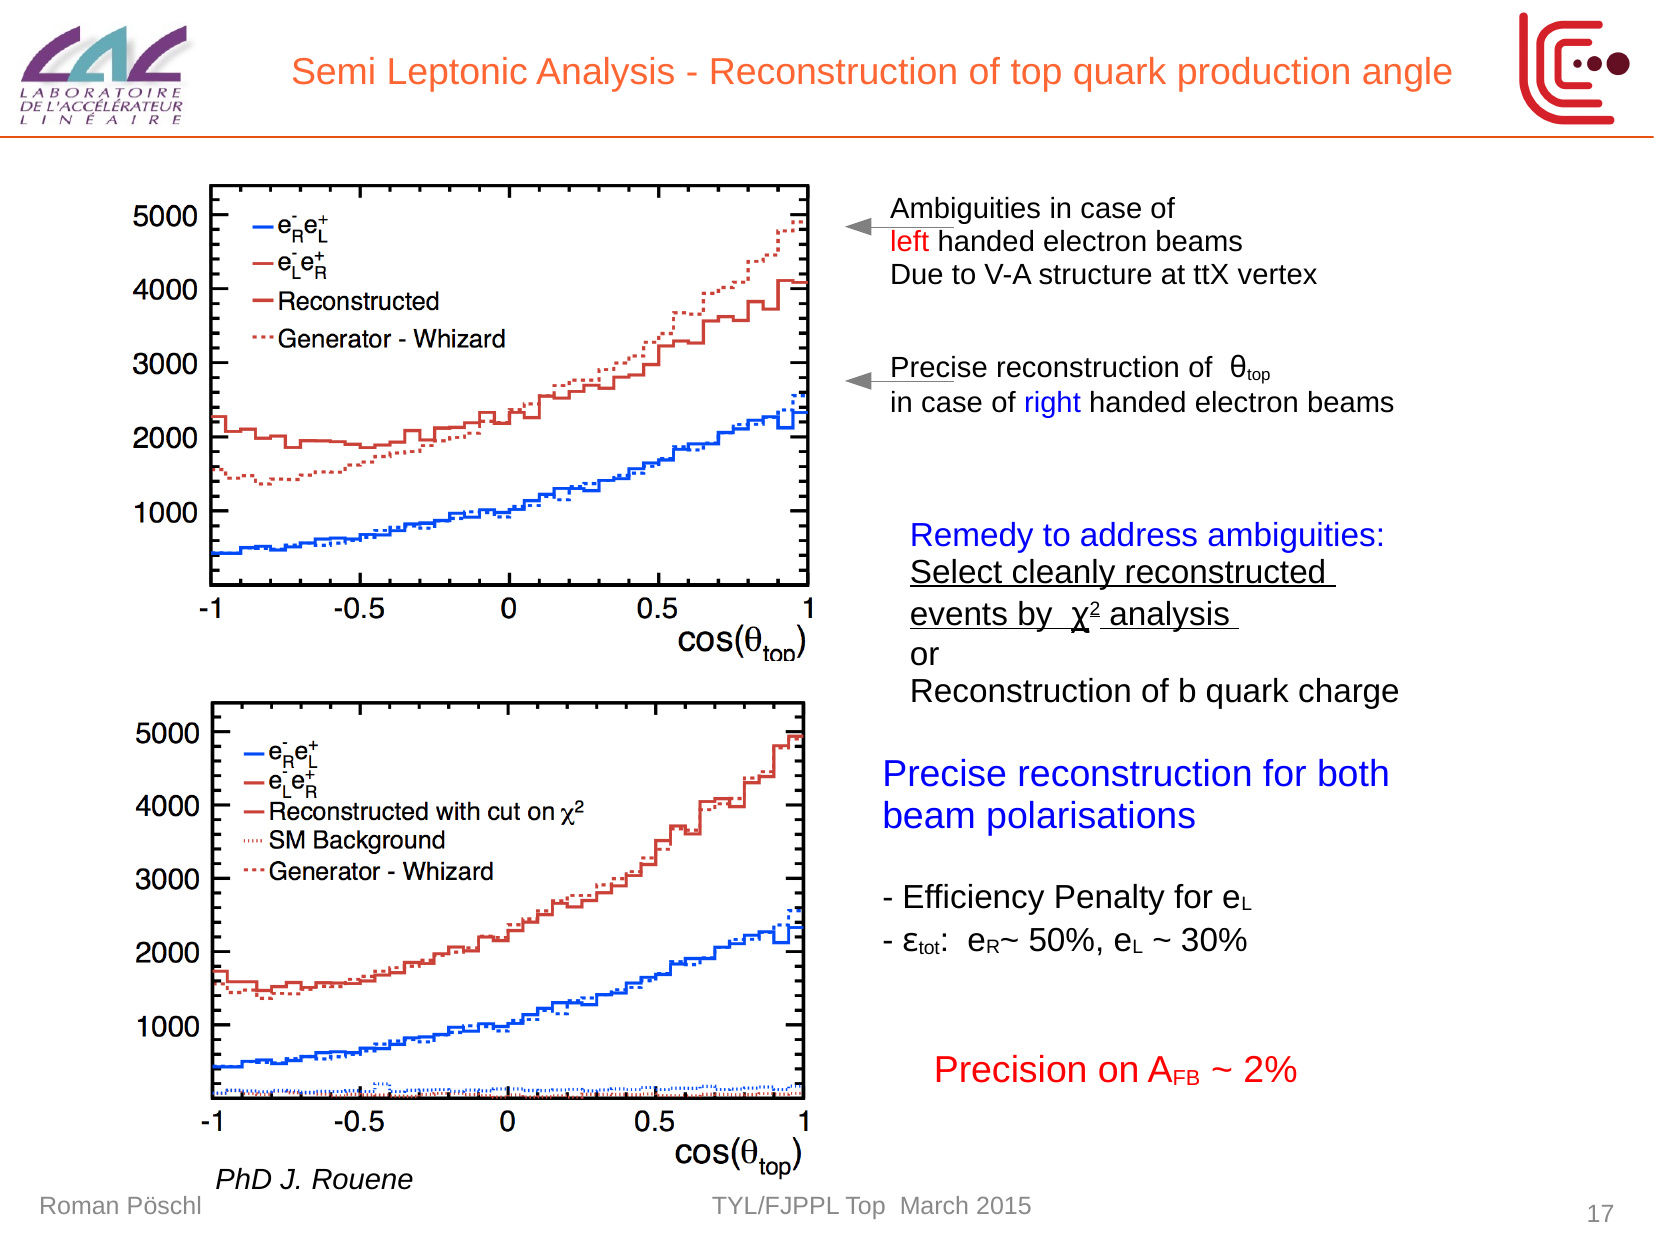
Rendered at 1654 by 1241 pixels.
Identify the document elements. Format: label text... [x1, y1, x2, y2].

text_box Precise reconstruction for both beam polarisations - Efficiency Penalty for eL - εtot: eR~ 50%, eL ~ 30% [867, 745, 1469, 1078]
text_box Remedy to address ambiguities: Select cleanly reconstructed events by χ2 analysis or Reconstruction of b quark charge [895, 508, 1513, 712]
text_box PhD J. Rouene [200, 1155, 429, 1204]
text_box Precision on AFB ~ 2% [919, 1078, 1388, 1111]
title Semi Leptonic Analysis - Reconstruction of top quark production angle [128, 29, 1617, 113]
picture [75, 143, 871, 1194]
picture [17, 22, 199, 127]
text_box Precise reconstruction of θtop in case of right handed electron beams [875, 338, 1460, 431]
text_box Ambiguities in case of left handed electron beams Due to V-A structure at ttX vertex [875, 184, 1382, 341]
picture [1508, 2, 1641, 135]
